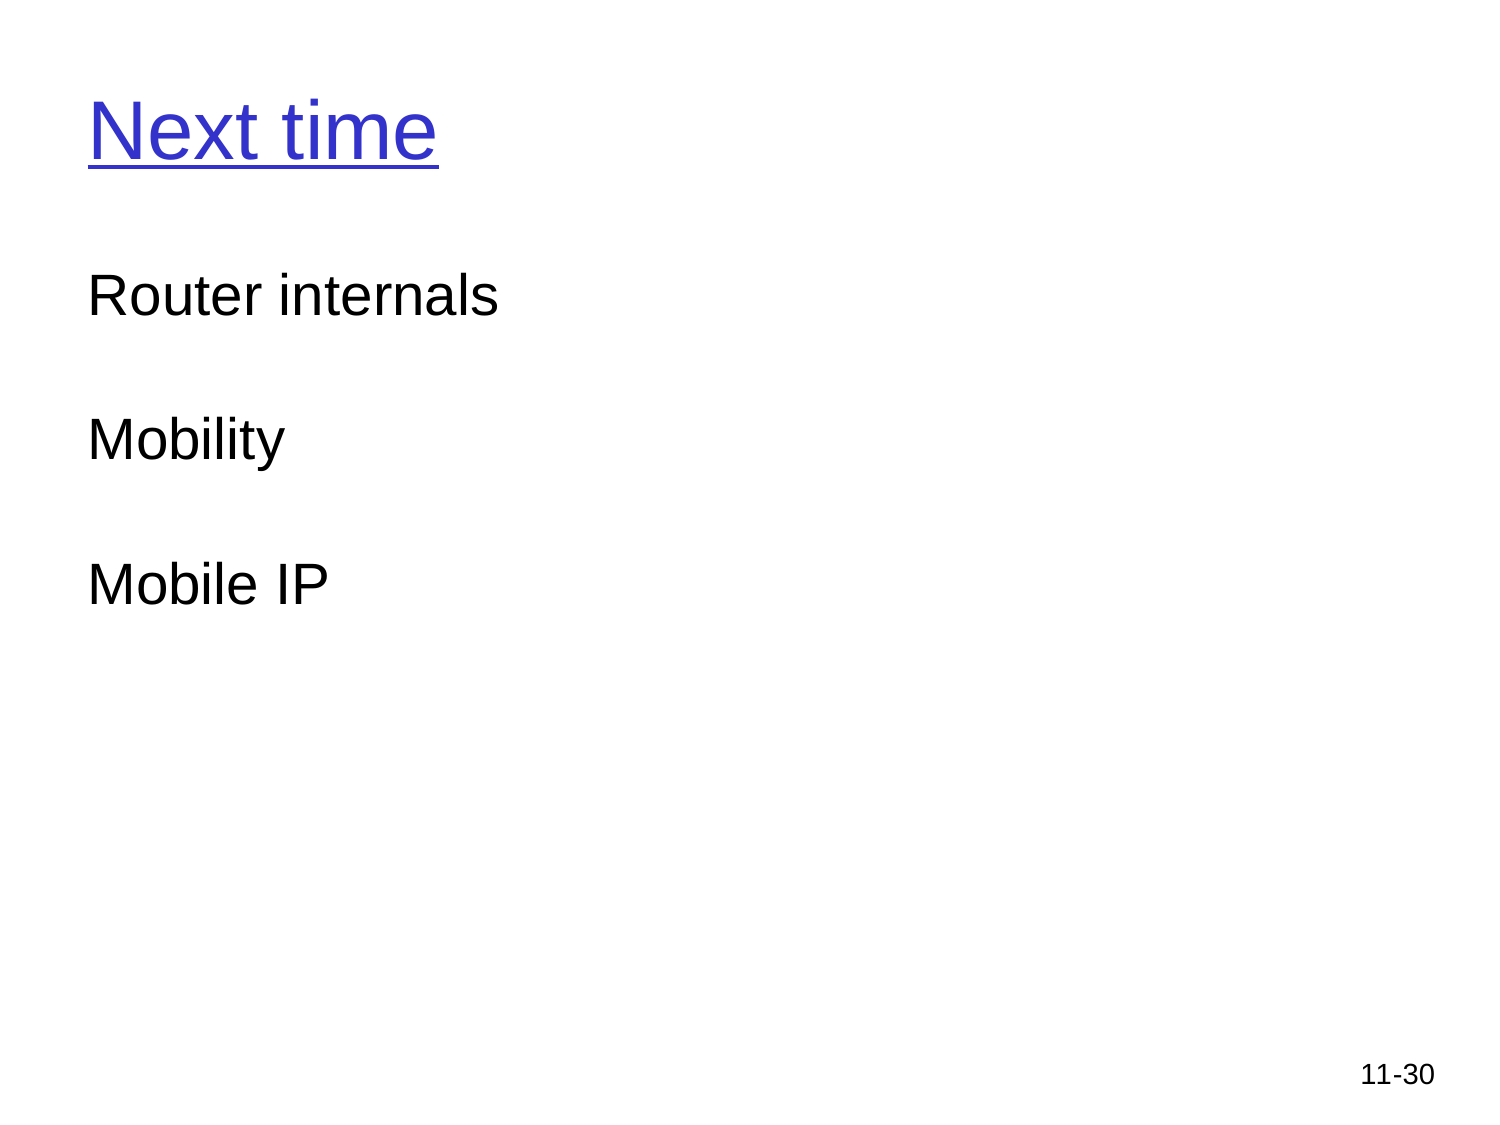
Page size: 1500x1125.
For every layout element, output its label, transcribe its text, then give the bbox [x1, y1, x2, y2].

list Router internals Mobility Mobile IP [87, 262, 1363, 1026]
title Next time [87, 23, 1363, 239]
